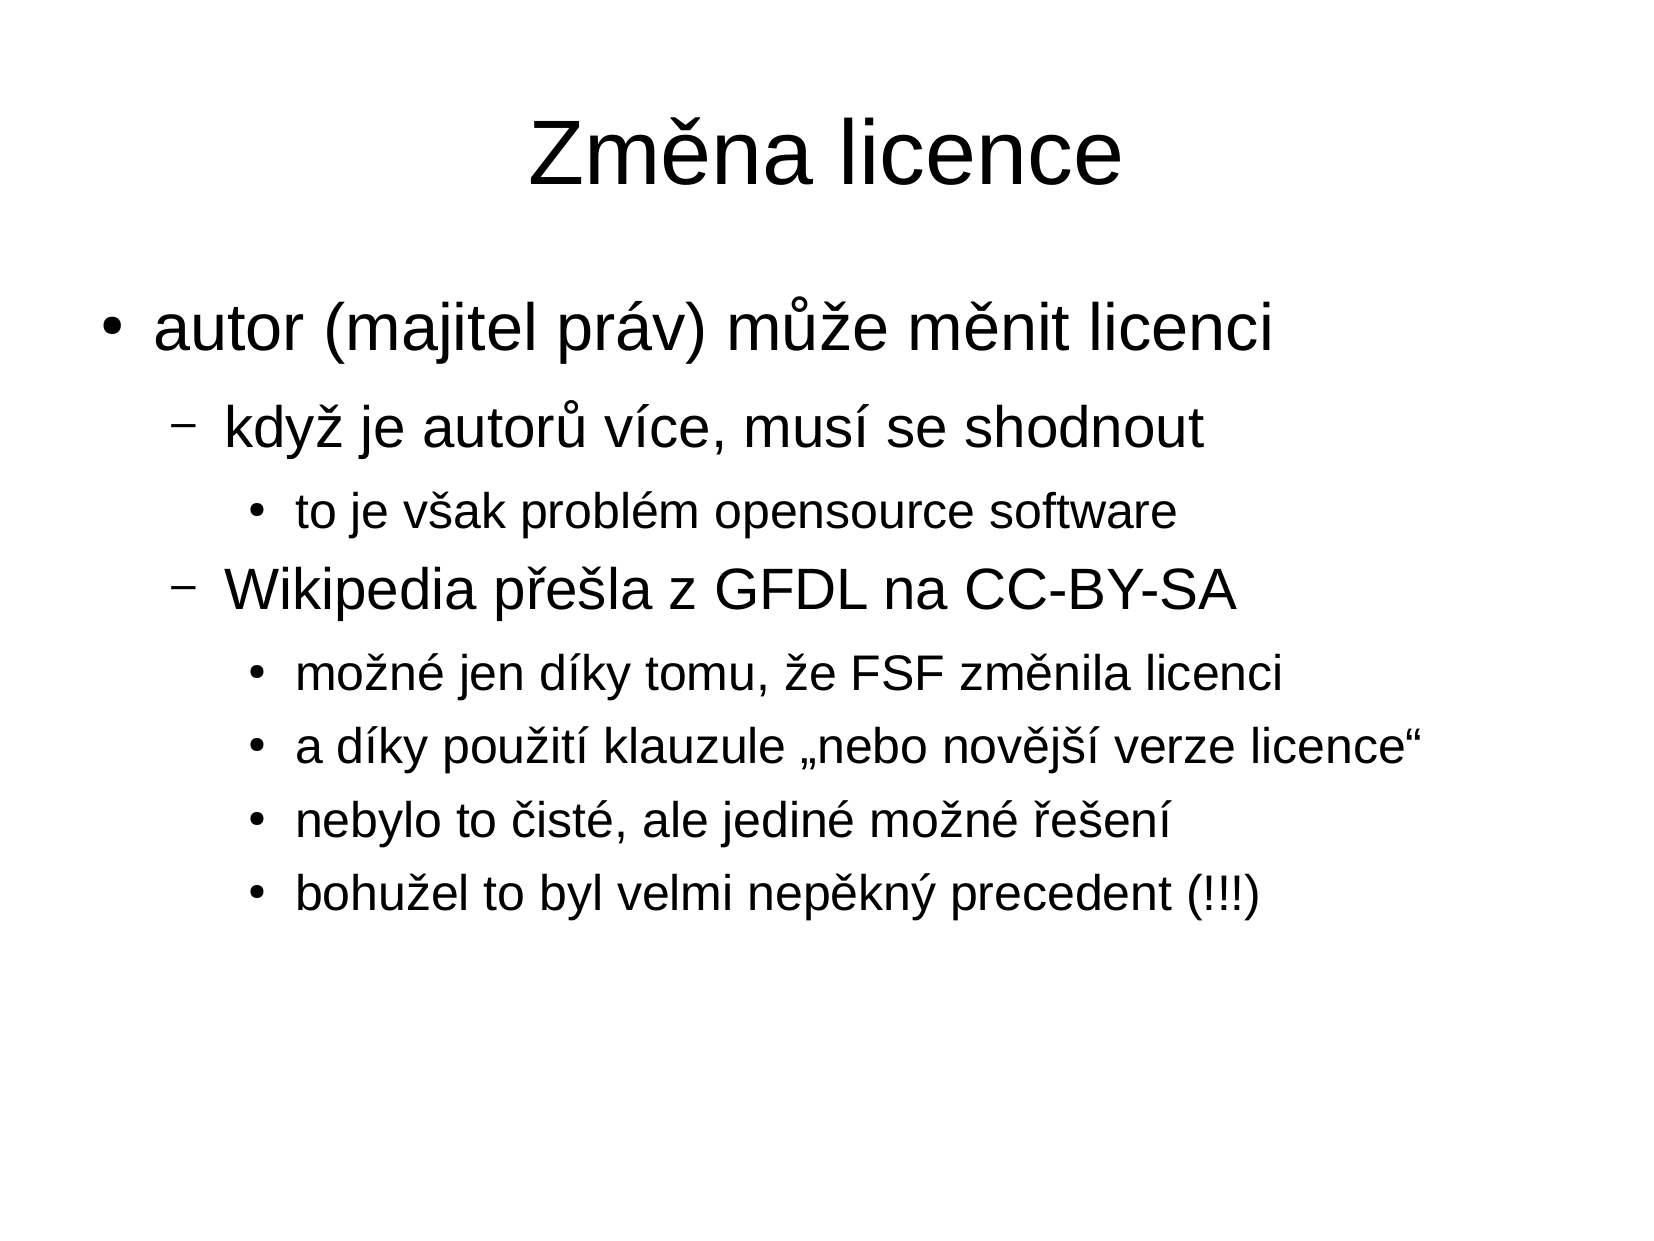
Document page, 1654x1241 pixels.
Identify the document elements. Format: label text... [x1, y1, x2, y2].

list autor (majitel práv) může měnit licenci když je autorů více, musí se shodnout to je však problém opensource software Wikipedia přešla z GFDL na CC-BY-SA možné jen díky tomu, že FSF změnila licenci a díky použití klauzule „nebo novější verze licence“ nebylo to čisté, ale jediné možné řešení bohužel to byl velmi nepěkný precedent (!!!) [82, 290, 1538, 1010]
title Změna licence [82, 49, 1571, 257]
